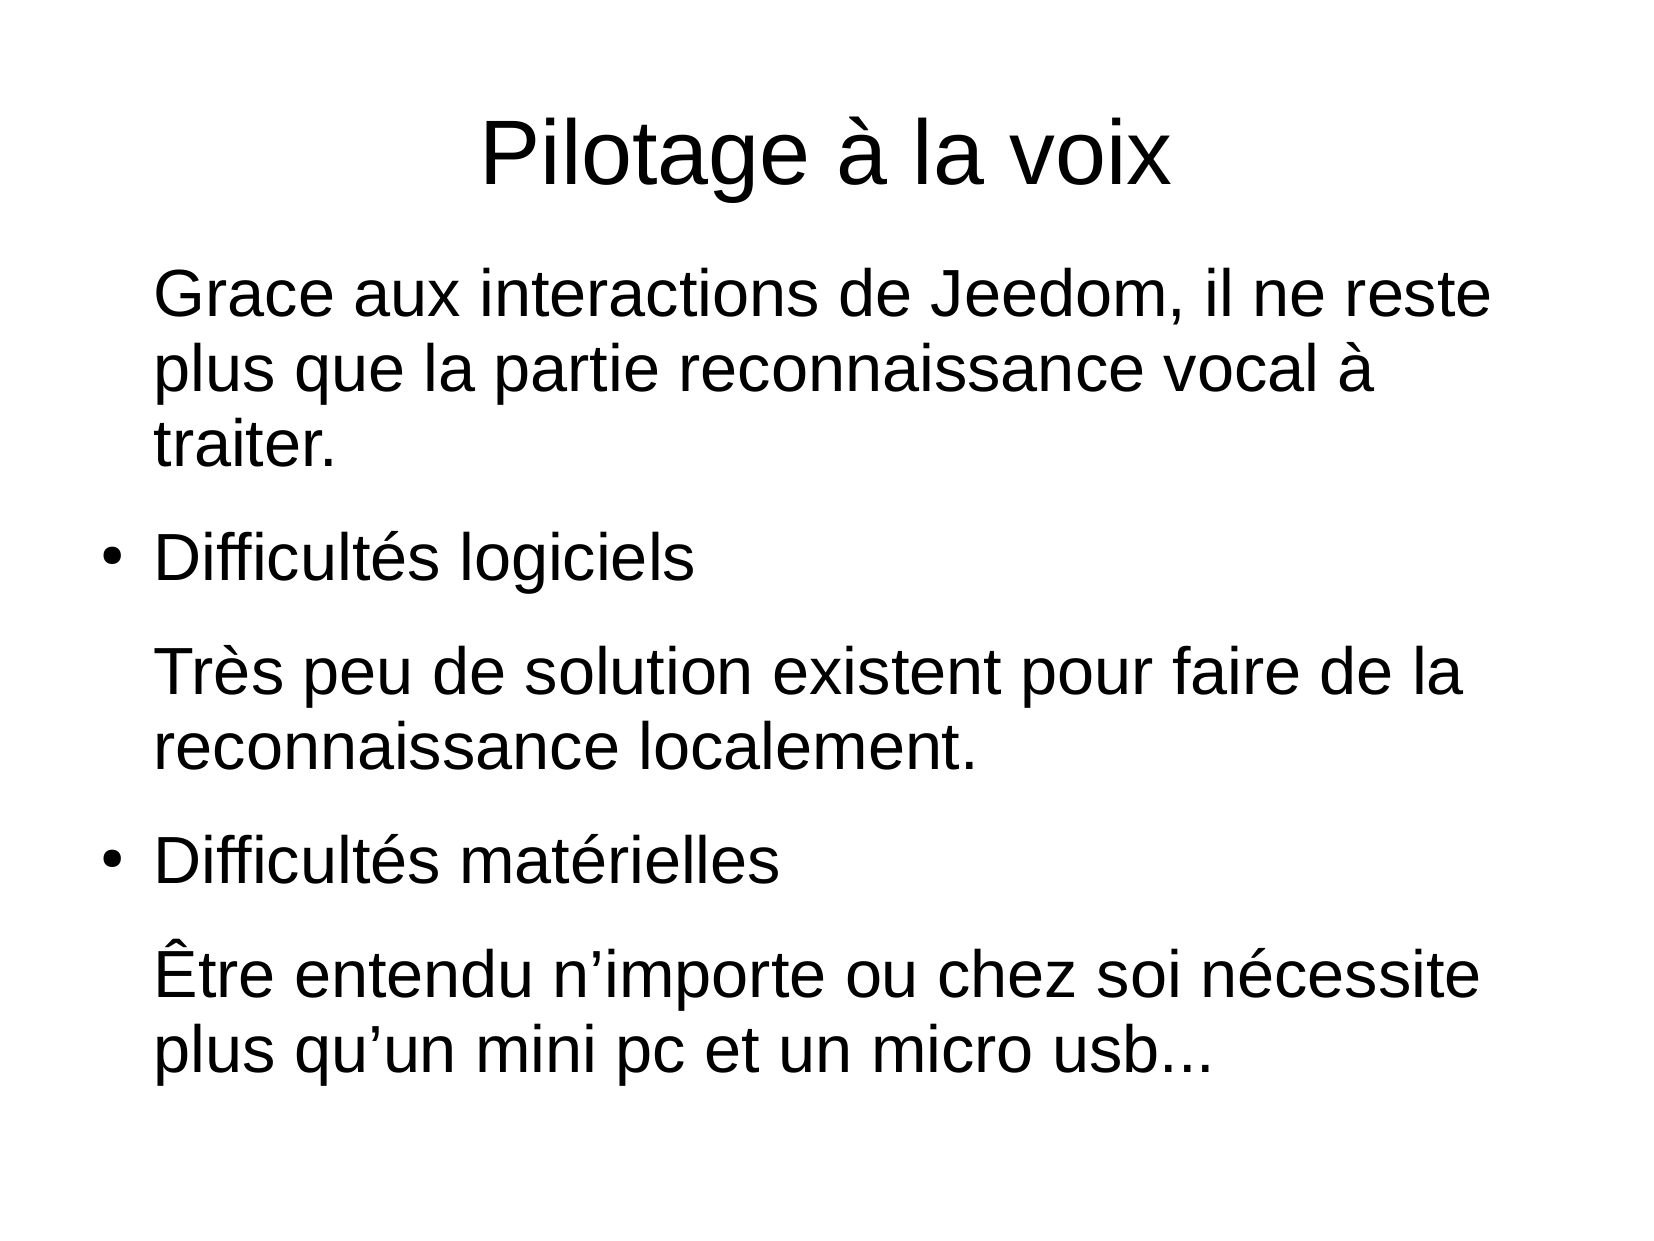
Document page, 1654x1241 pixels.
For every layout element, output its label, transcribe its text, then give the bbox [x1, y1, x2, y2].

title Pilotage à la voix [82, 49, 1571, 256]
list Grace aux interactions de Jeedom, il ne reste plus que la partie reconnaissance vocal à traiter. Difficultés logiciels Très peu de solution existent pour faire de la reconnaissance localement. Difficultés matérielles Être entendu n’importe ou chez soi nécessite plus qu’un mini pc et un micro usb... [82, 256, 1571, 1158]
